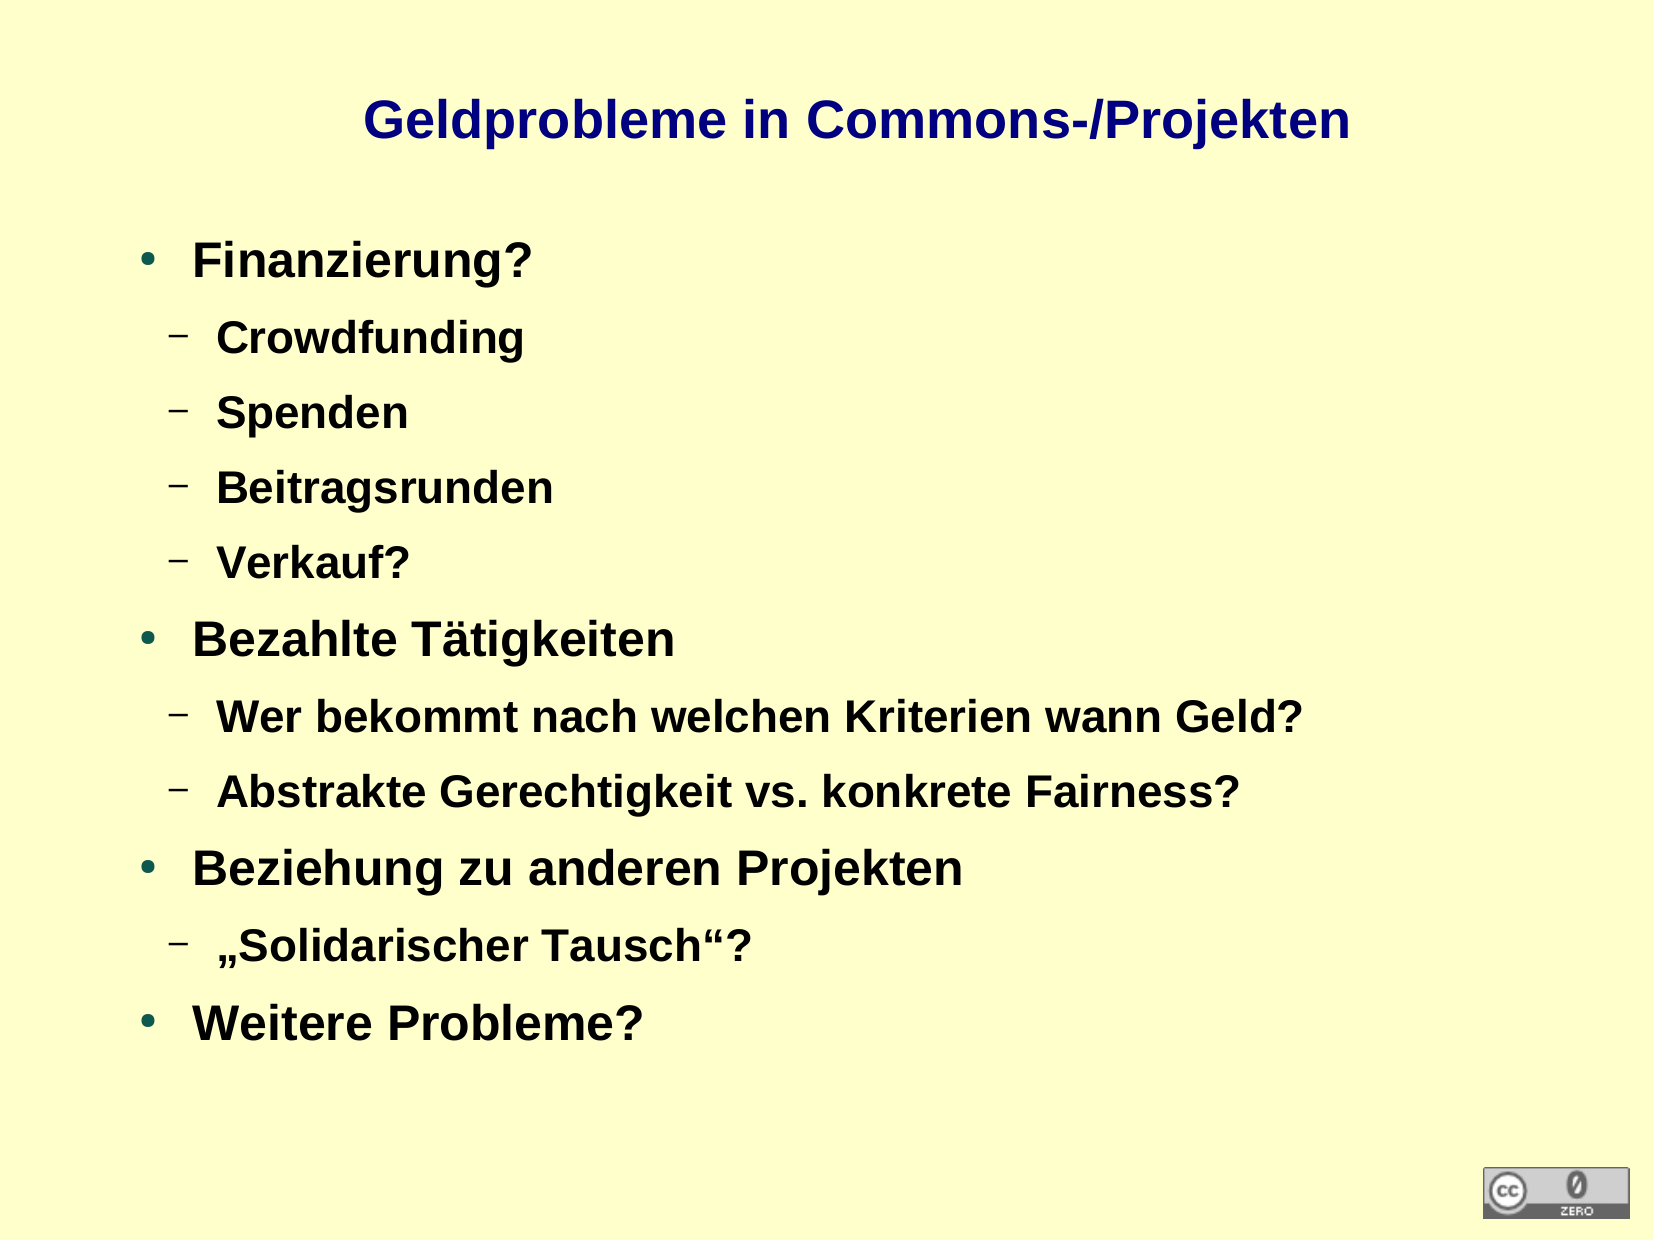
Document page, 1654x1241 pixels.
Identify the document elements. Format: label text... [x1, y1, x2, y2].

list Finanzierung? Crowdfunding Spenden Beitragsrunden Verkauf? Bezahlte Tätigkeiten Wer bekommt nach welchen Kriterien wann Geld? Abstrakte Gerechtigkeit vs. konkrete Fairness? Beziehung zu anderen Projekten „Solidarischer Tausch“? Weitere Probleme? [121, 232, 1595, 1053]
picture [1483, 1167, 1630, 1219]
title Geldprobleme in Commons-/Projekten [121, 61, 1595, 178]
